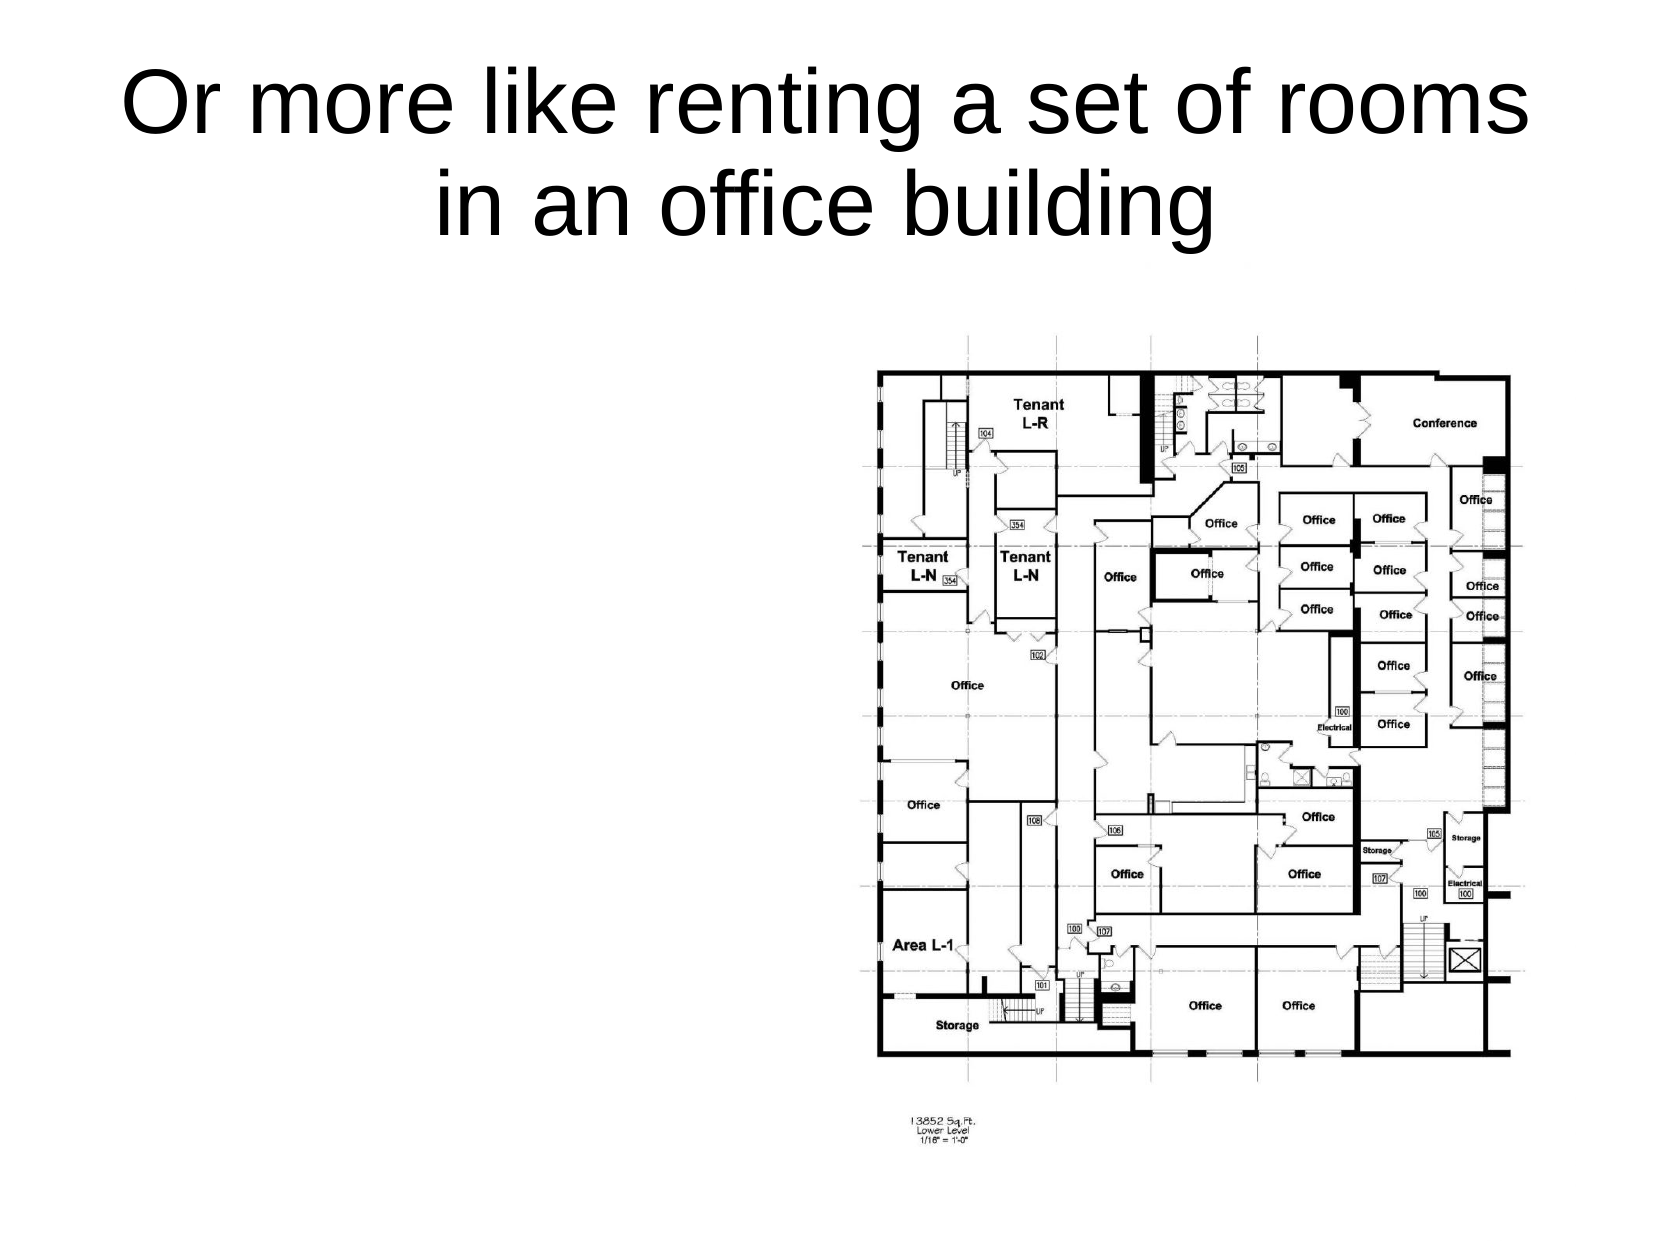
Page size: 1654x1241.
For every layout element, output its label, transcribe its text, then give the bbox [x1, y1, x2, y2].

title Or more like renting a set of rooms in an office building [82, 49, 1571, 257]
picture [820, 262, 1576, 1241]
